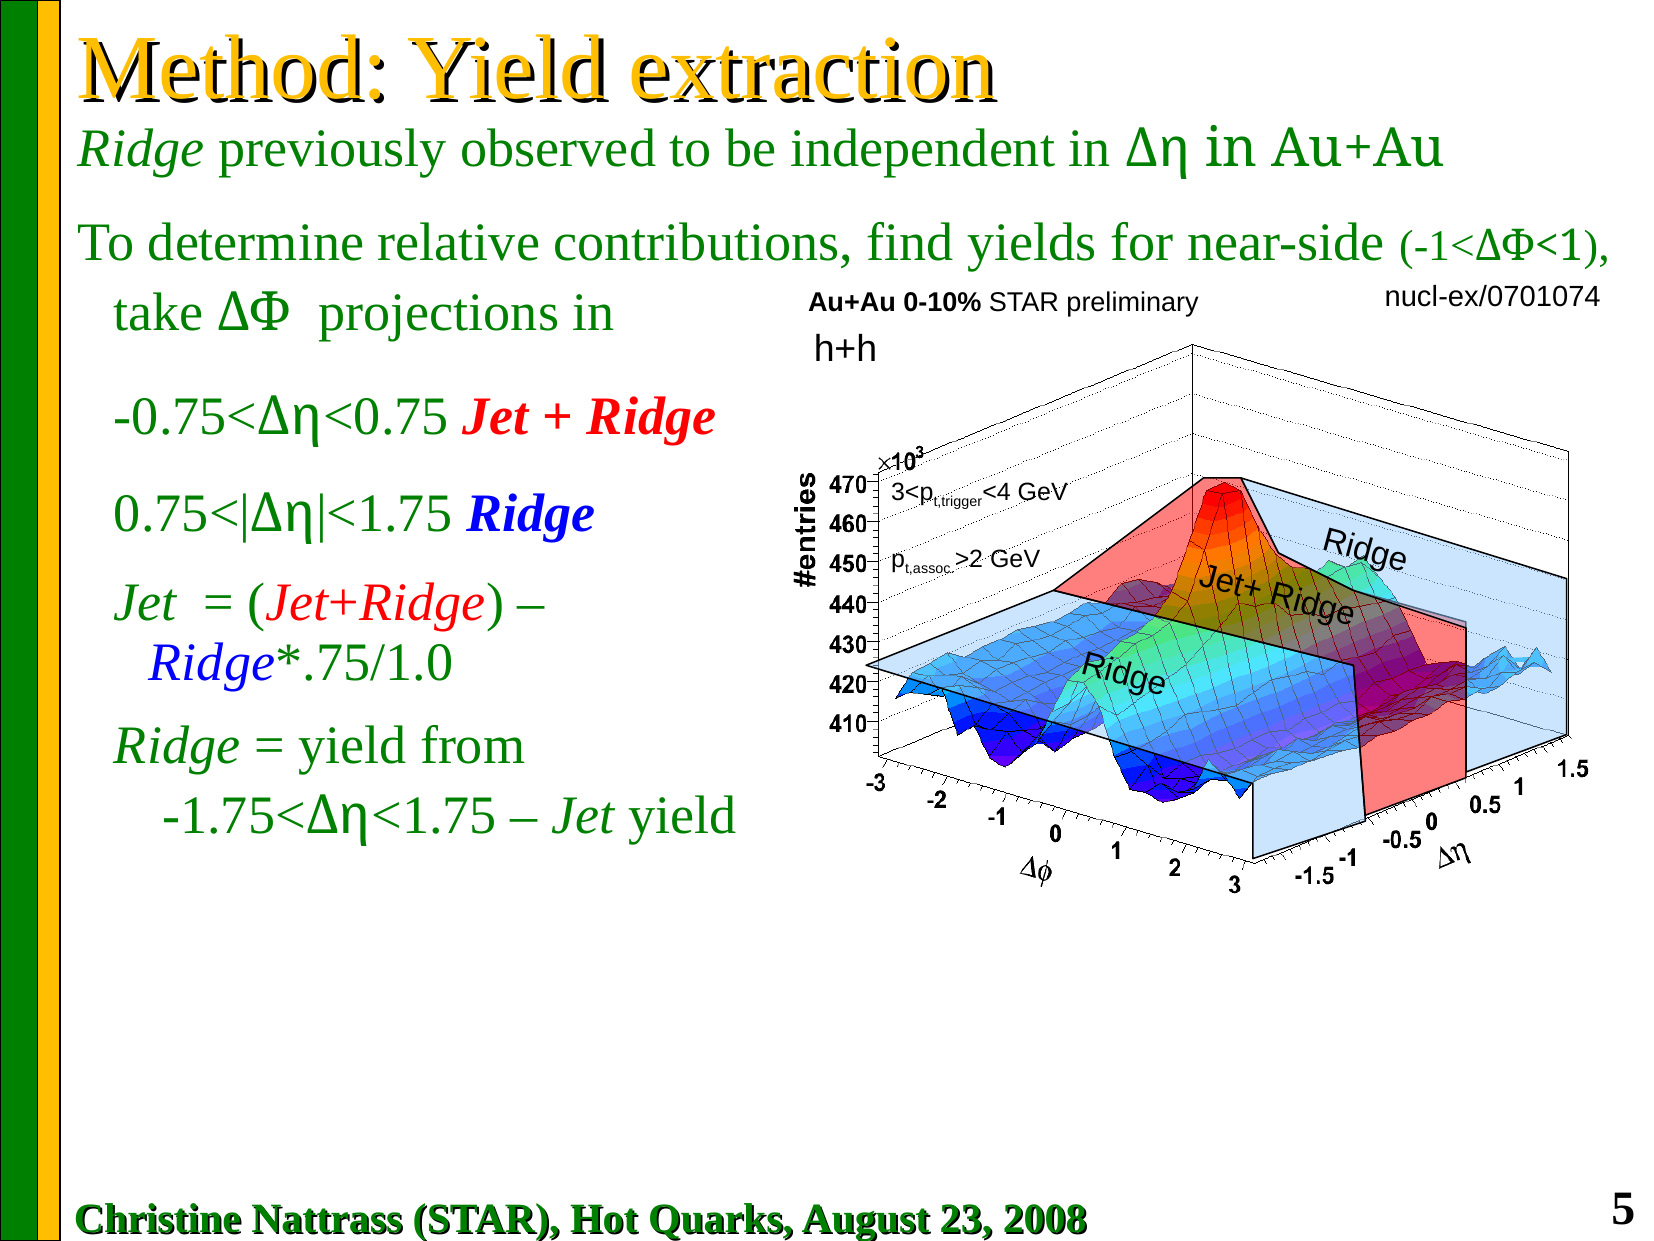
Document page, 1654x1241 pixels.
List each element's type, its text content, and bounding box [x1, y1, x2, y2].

title Method: Yield extraction [76, 0, 1565, 135]
picture [792, 279, 1654, 928]
text_box Au+Au 0-10% STAR preliminary [793, 278, 1214, 326]
text_box Ridge [1295, 513, 1461, 625]
text_box 3<pt,trigger<4 GeV pt,assoc.>2 GeV [876, 469, 1117, 585]
text_box Jet+ Ridge [1161, 549, 1455, 733]
text_box [866, 477, 1567, 859]
text_box 5 [1537, 1174, 1651, 1241]
text_box Ridge [1054, 637, 1219, 749]
text_box h+h [799, 324, 912, 414]
list Ridge previously observed to be independent in Δη in Au+Au To determine relative contributions, find yields for near-side (-1<ΔΦ<1), take ΔΦprojections in -0.75<Δη<0.75 Jet + Ridge 0.75<|Δη|<1.75 Ridge Jet = (Jet+Ridge) – Ridge*.75/1.0 Ridge = yield from -1.75<Δη<1.75 – Jet yield [43, 108, 1654, 1133]
text_box nucl-ex/0701074 [1369, 275, 1654, 336]
